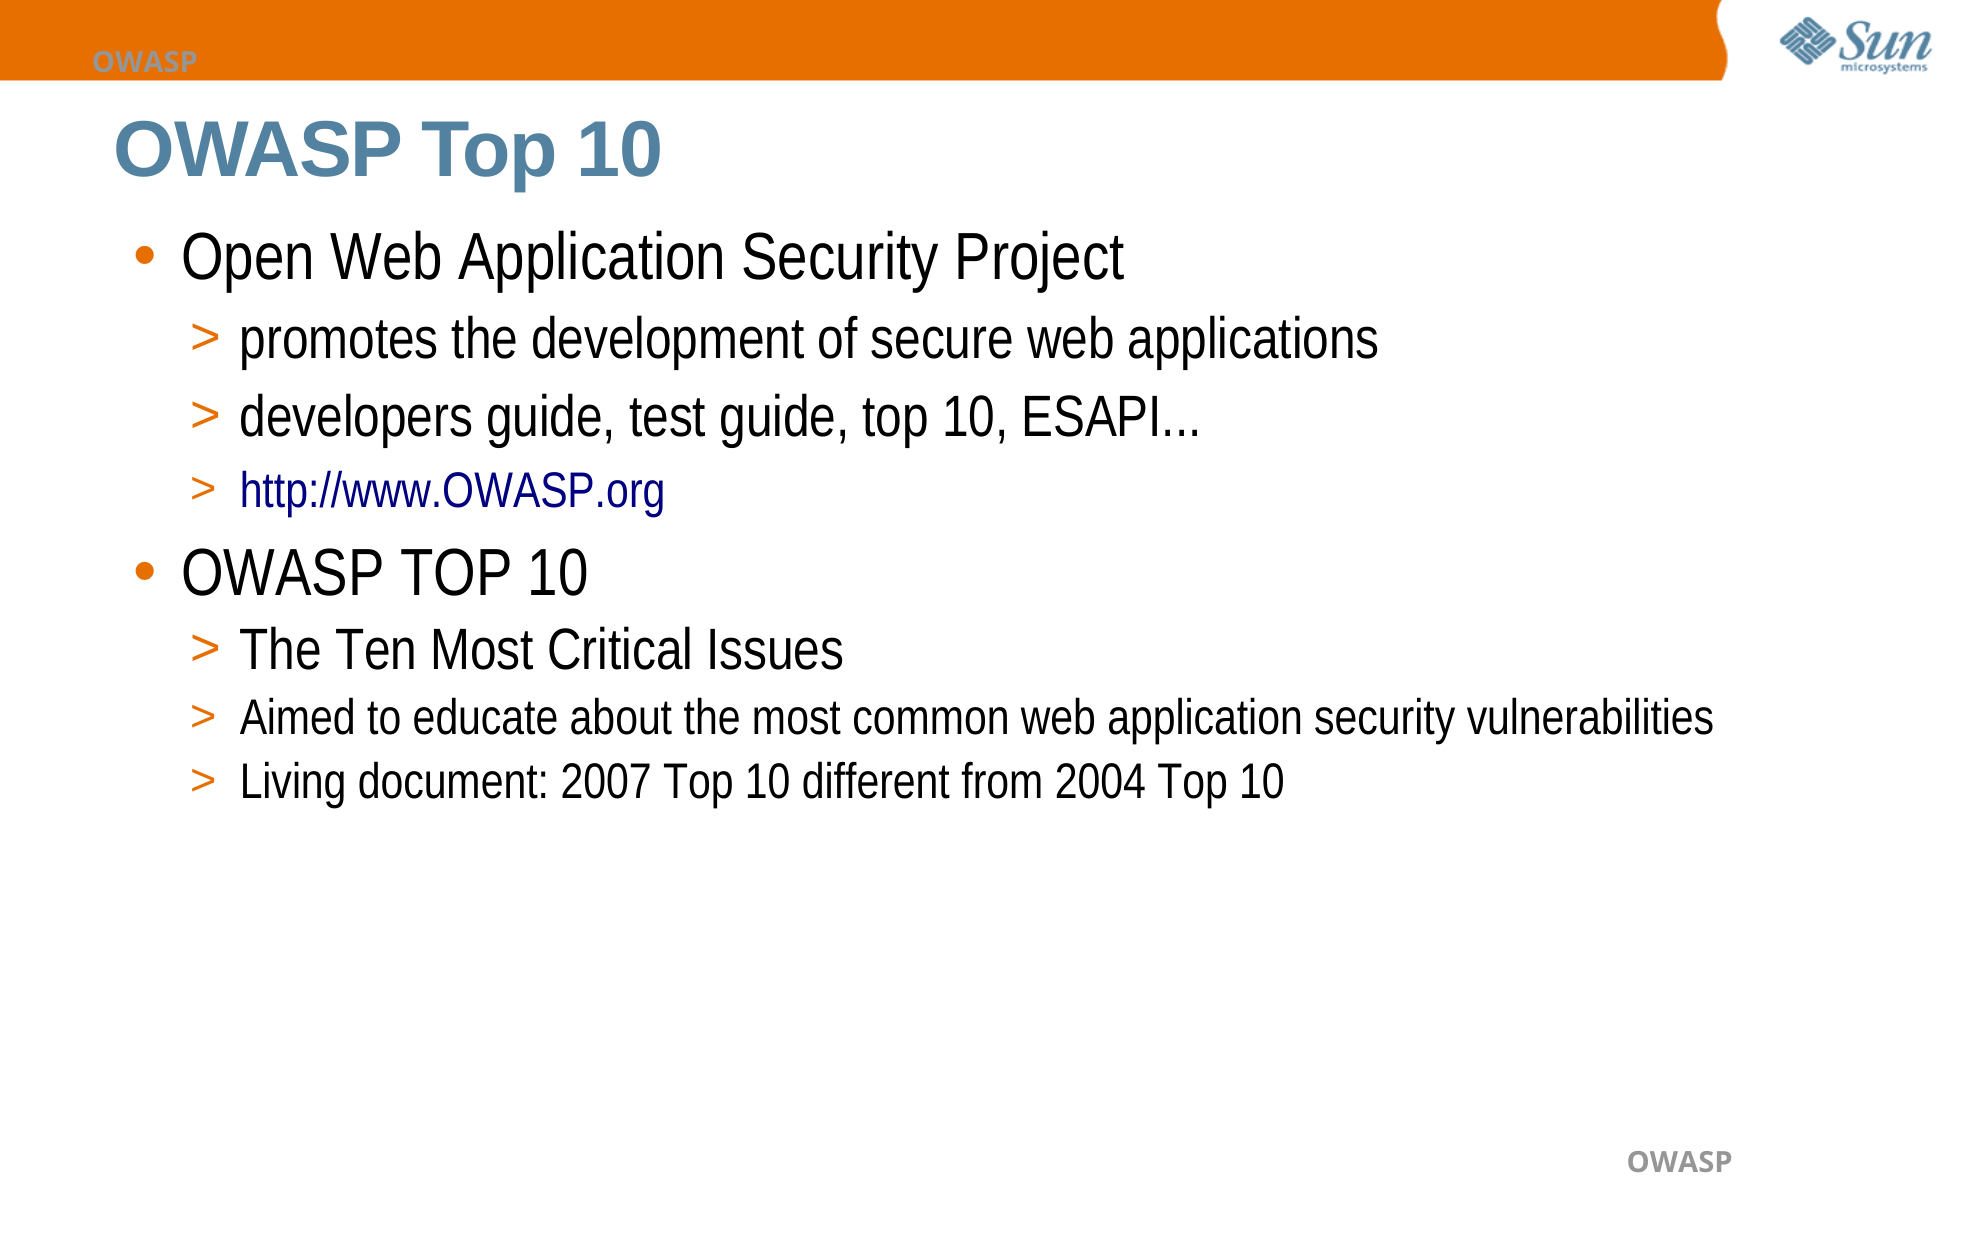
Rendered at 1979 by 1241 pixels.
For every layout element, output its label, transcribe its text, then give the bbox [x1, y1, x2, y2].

picture [0, 0, 1979, 83]
list Open Web Application Security Project promotes the development of secure web applications developers guide, test guide, top 10, ESAPI... http://www.OWASP.org OWASP TOP 10 The Ten Most Critical Issues Aimed to educate about the most common web application security vulnerabilities Living document: 2007 Top 10 different from 2004 Top 10 [98, 219, 1955, 1133]
title OWASP Top 10 [98, 85, 1971, 200]
